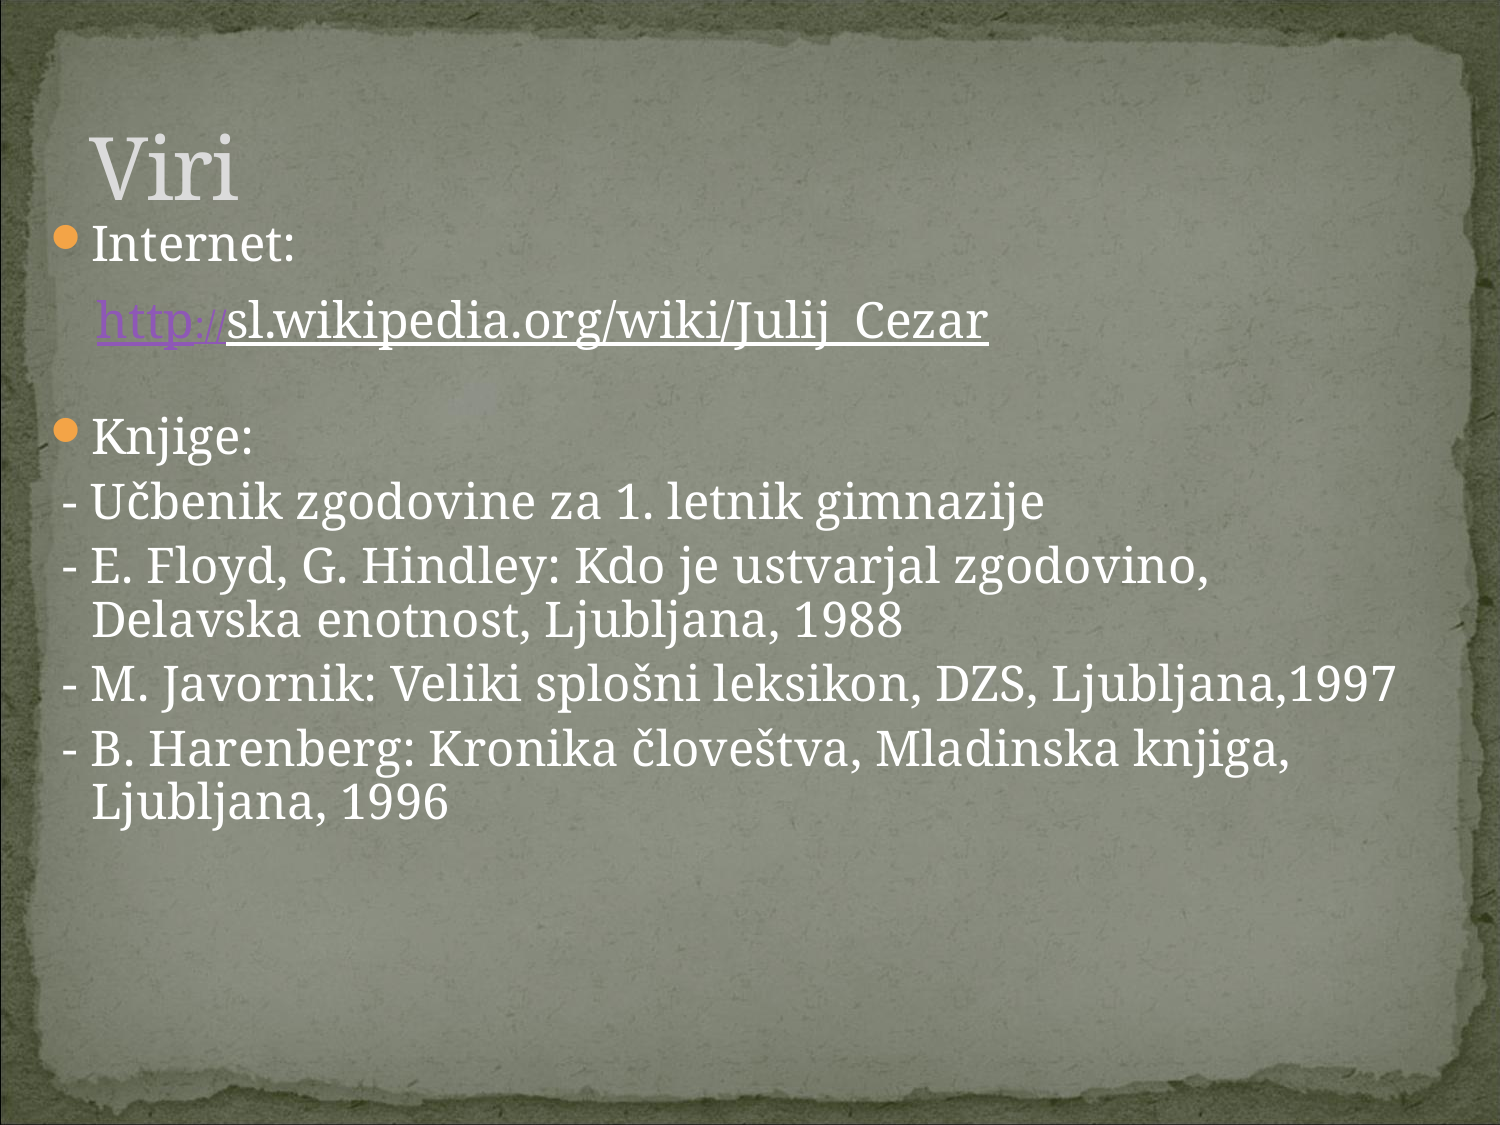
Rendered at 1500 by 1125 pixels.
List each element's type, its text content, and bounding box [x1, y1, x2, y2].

list Internet: Knjige: - Učbenik zgodovine za 1. letnik gimnazije - E. Floyd, G. Hindley: Kdo je ustvarjal zgodovino, Delavska enotnost, Ljubljana, 1988 - M. Javornik: Veliki splošni leksikon, DZS, Ljubljana,1997 - B. Harenberg: Kronika človeštva, Mladinska knjiga, Ljubljana, 1996 [35, 210, 1430, 954]
text_box http://sl.wikipedia.org/wiki/Julij_Cezar [82, 281, 1240, 365]
title Viri [75, 24, 1425, 225]
picture [0, 0, 1500, 1125]
